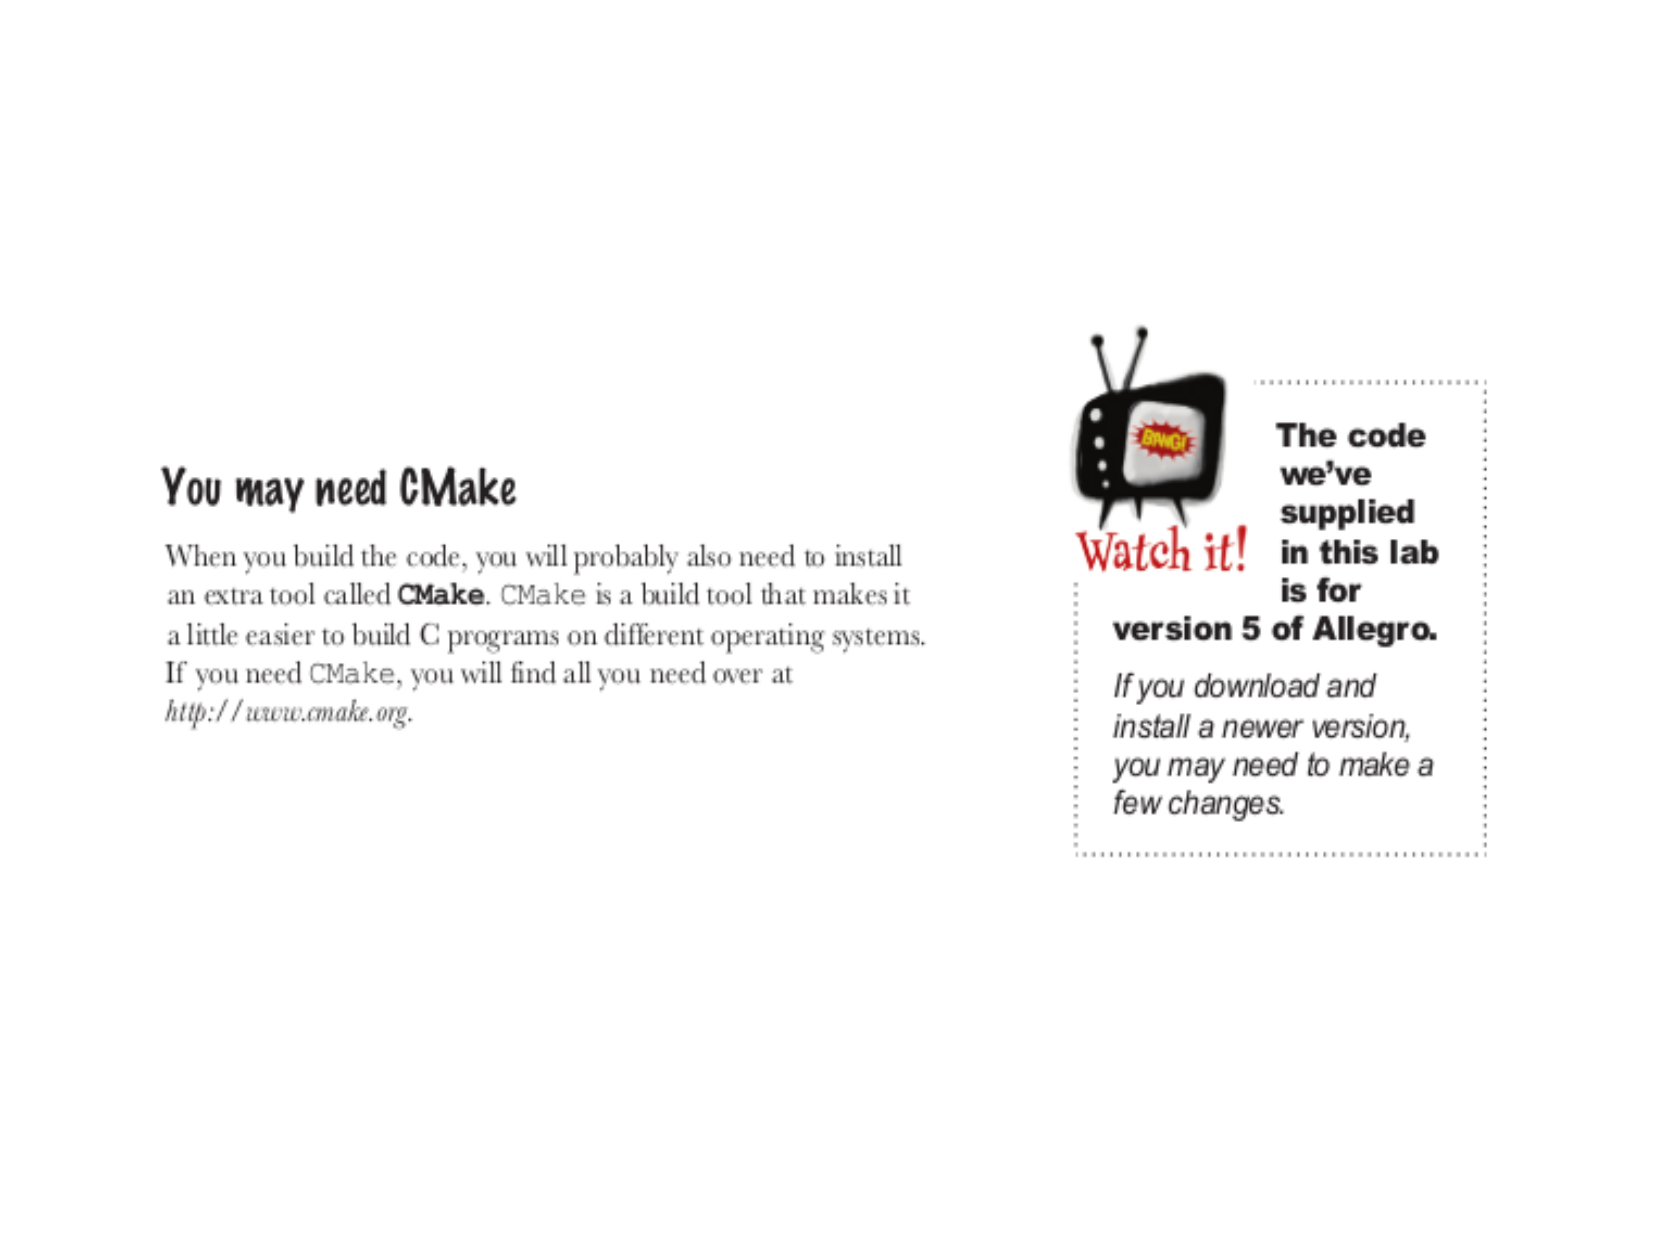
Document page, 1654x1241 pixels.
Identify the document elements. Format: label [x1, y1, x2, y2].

picture [70, 259, 1548, 922]
